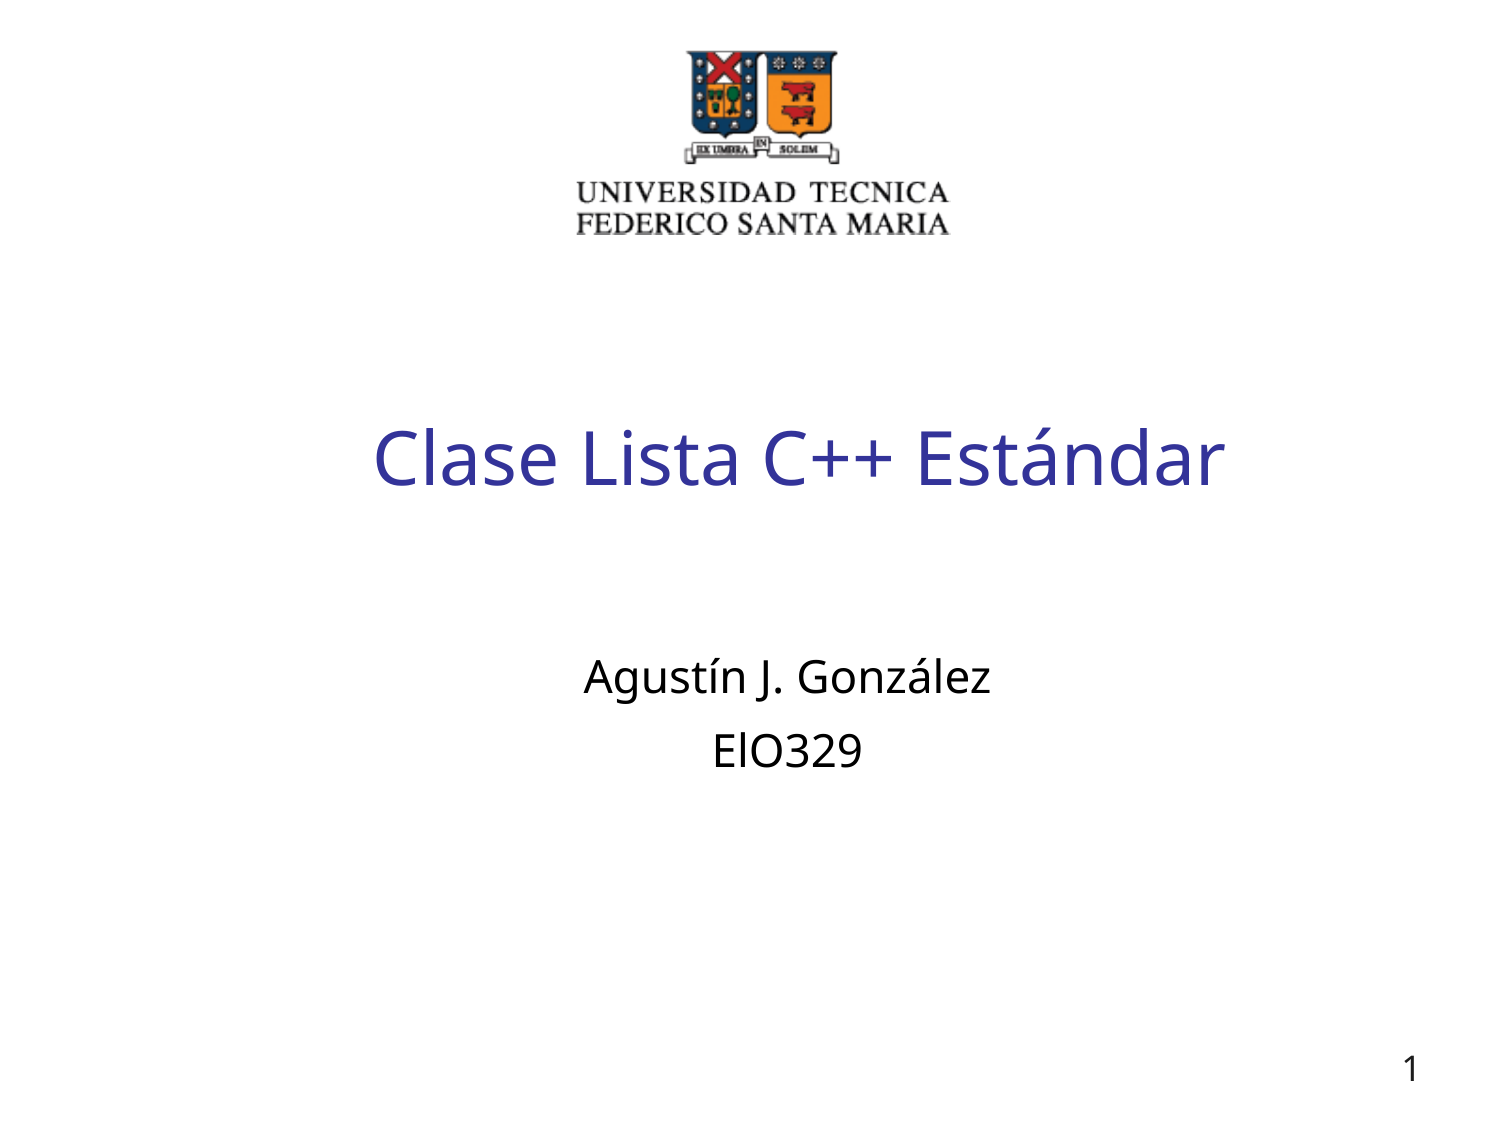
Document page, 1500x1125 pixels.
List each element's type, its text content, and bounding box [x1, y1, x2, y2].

picture [575, 49, 951, 235]
subtitle Agustín J. González ElO329 [225, 637, 1276, 926]
title Clase Lista C++ Estándar [162, 274, 1438, 516]
